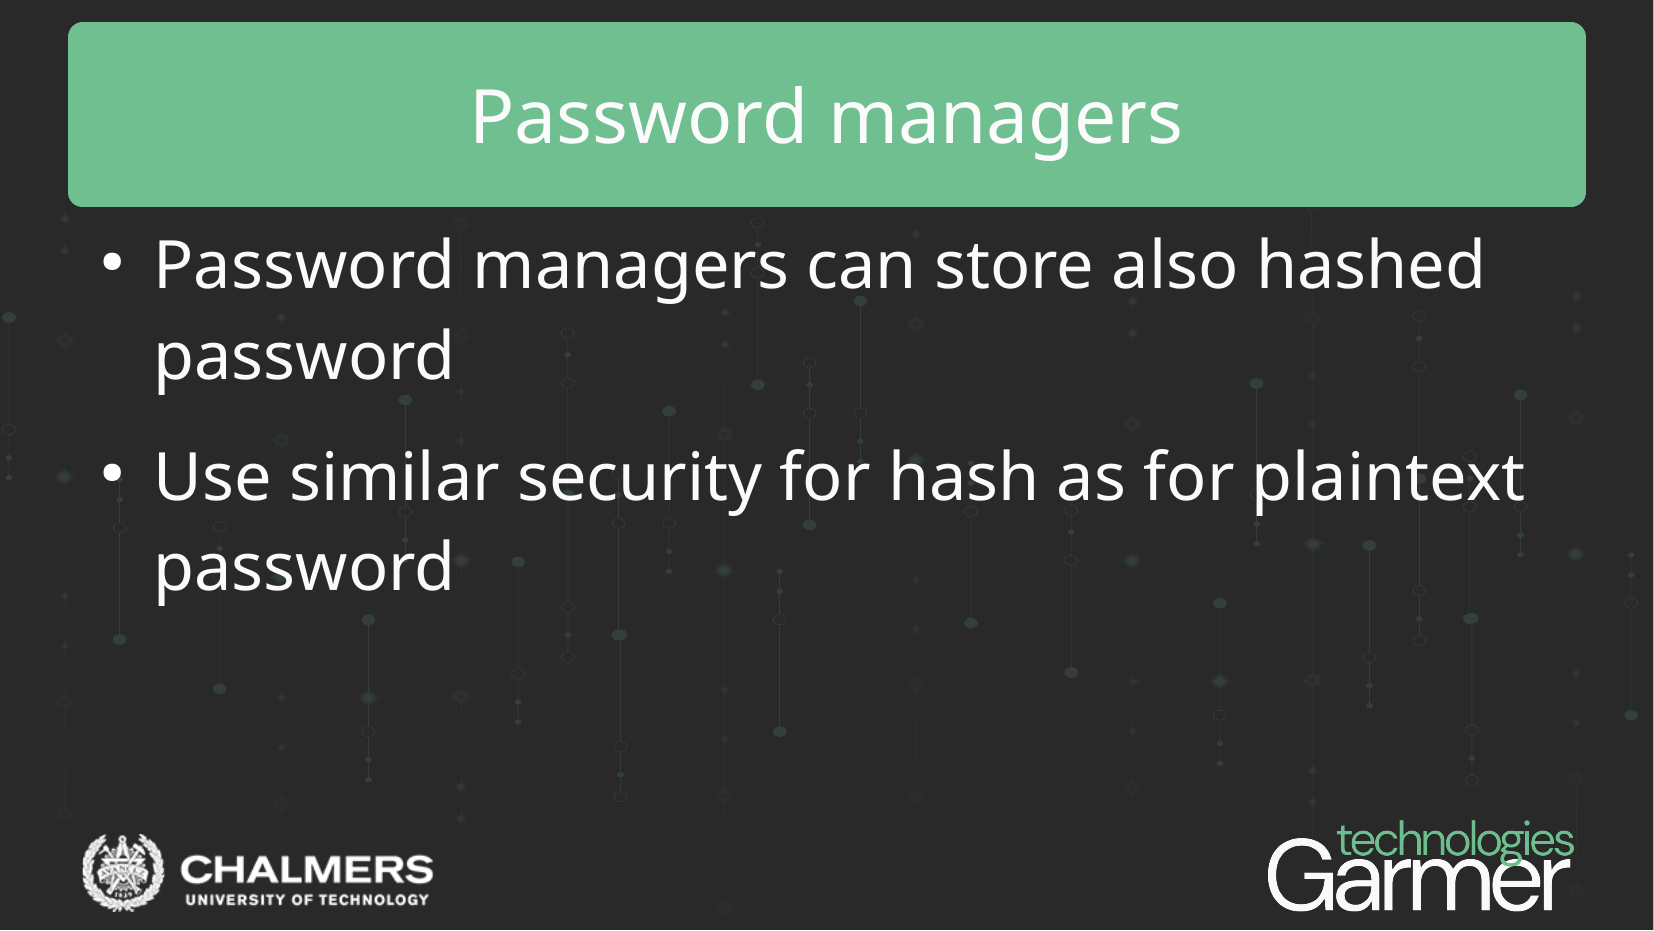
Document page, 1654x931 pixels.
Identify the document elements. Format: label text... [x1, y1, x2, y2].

picture [1246, 807, 1607, 912]
picture [82, 834, 443, 912]
list Password managers can store also hashed password Use similar security for hash as for plaintext password [82, 217, 1571, 758]
title Password managers [82, 37, 1571, 193]
